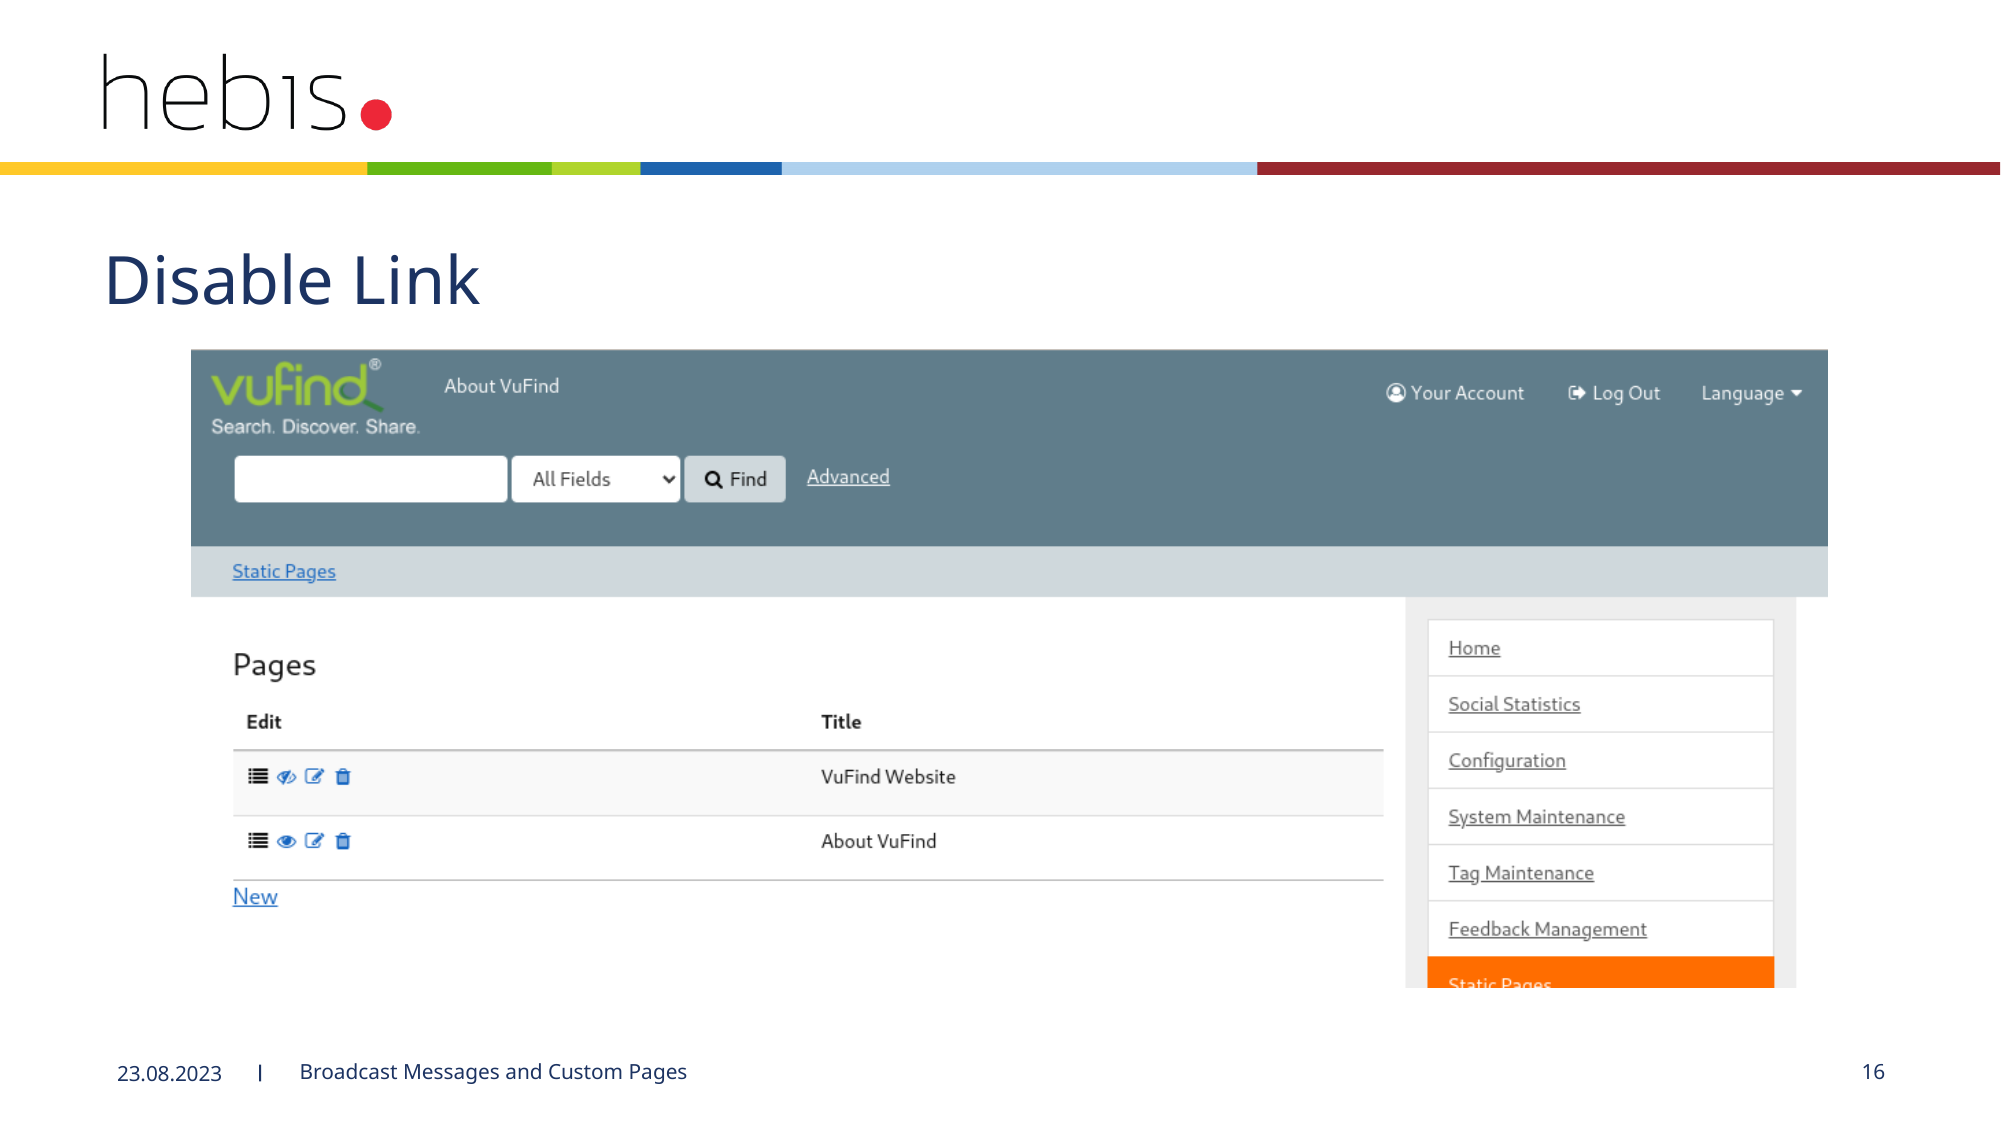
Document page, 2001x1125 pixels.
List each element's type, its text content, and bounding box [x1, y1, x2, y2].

list Disable Link [97, 242, 1581, 313]
picture [191, 349, 1828, 988]
picture [0, 0, 2001, 248]
slide_number 23.08.2023 [102, 1042, 271, 1103]
